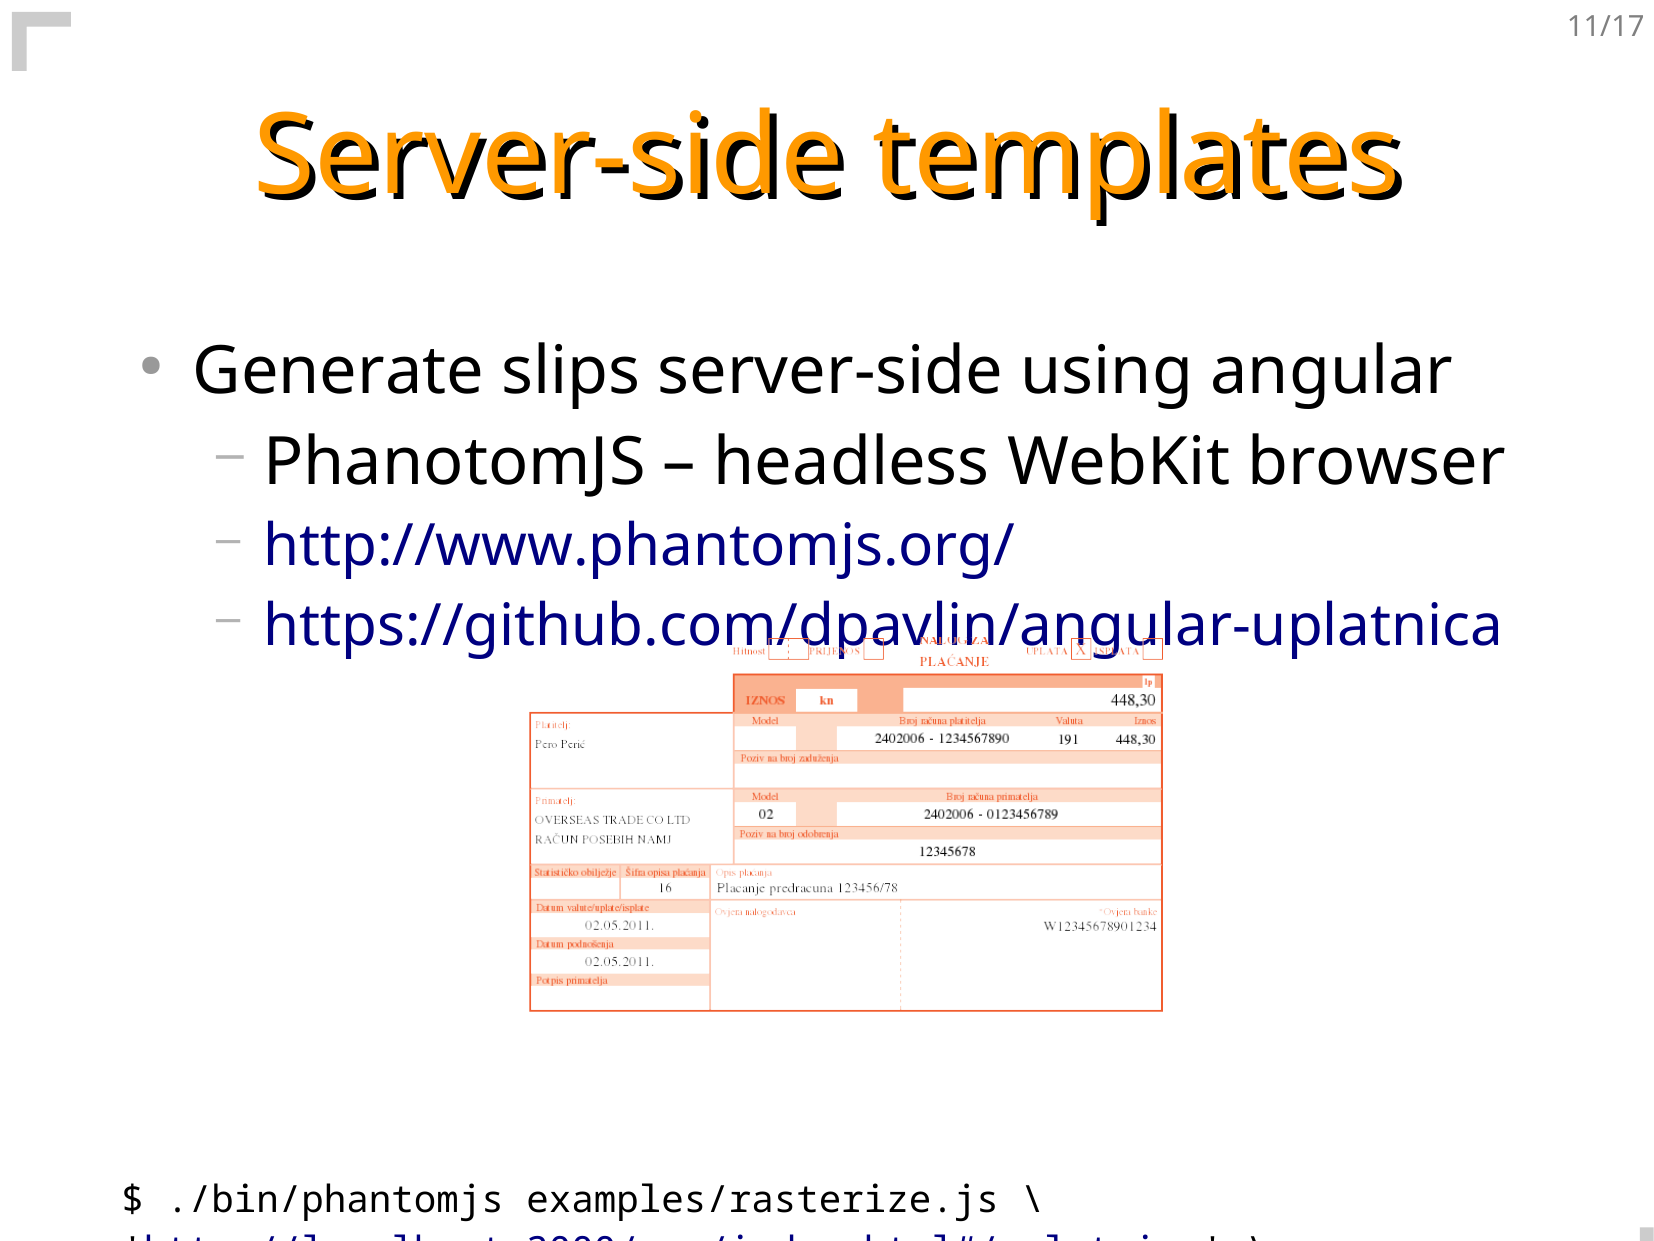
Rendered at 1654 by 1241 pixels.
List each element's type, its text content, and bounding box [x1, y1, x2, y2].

list Generate slips server-side using angular PhanotomJS – headless WebKit browser http://www.phantomjs.org/ https://github.com/dpavlin/angular-uplatnica $ ./bin/phantomjs examples/rasterize.js \ 'http://localhost:3000/app/index.html#/uplatnica' \ uplatnica.pdf [121, 322, 1561, 1179]
picture [521, 637, 1163, 1015]
title Server-side templates [121, 46, 1534, 254]
